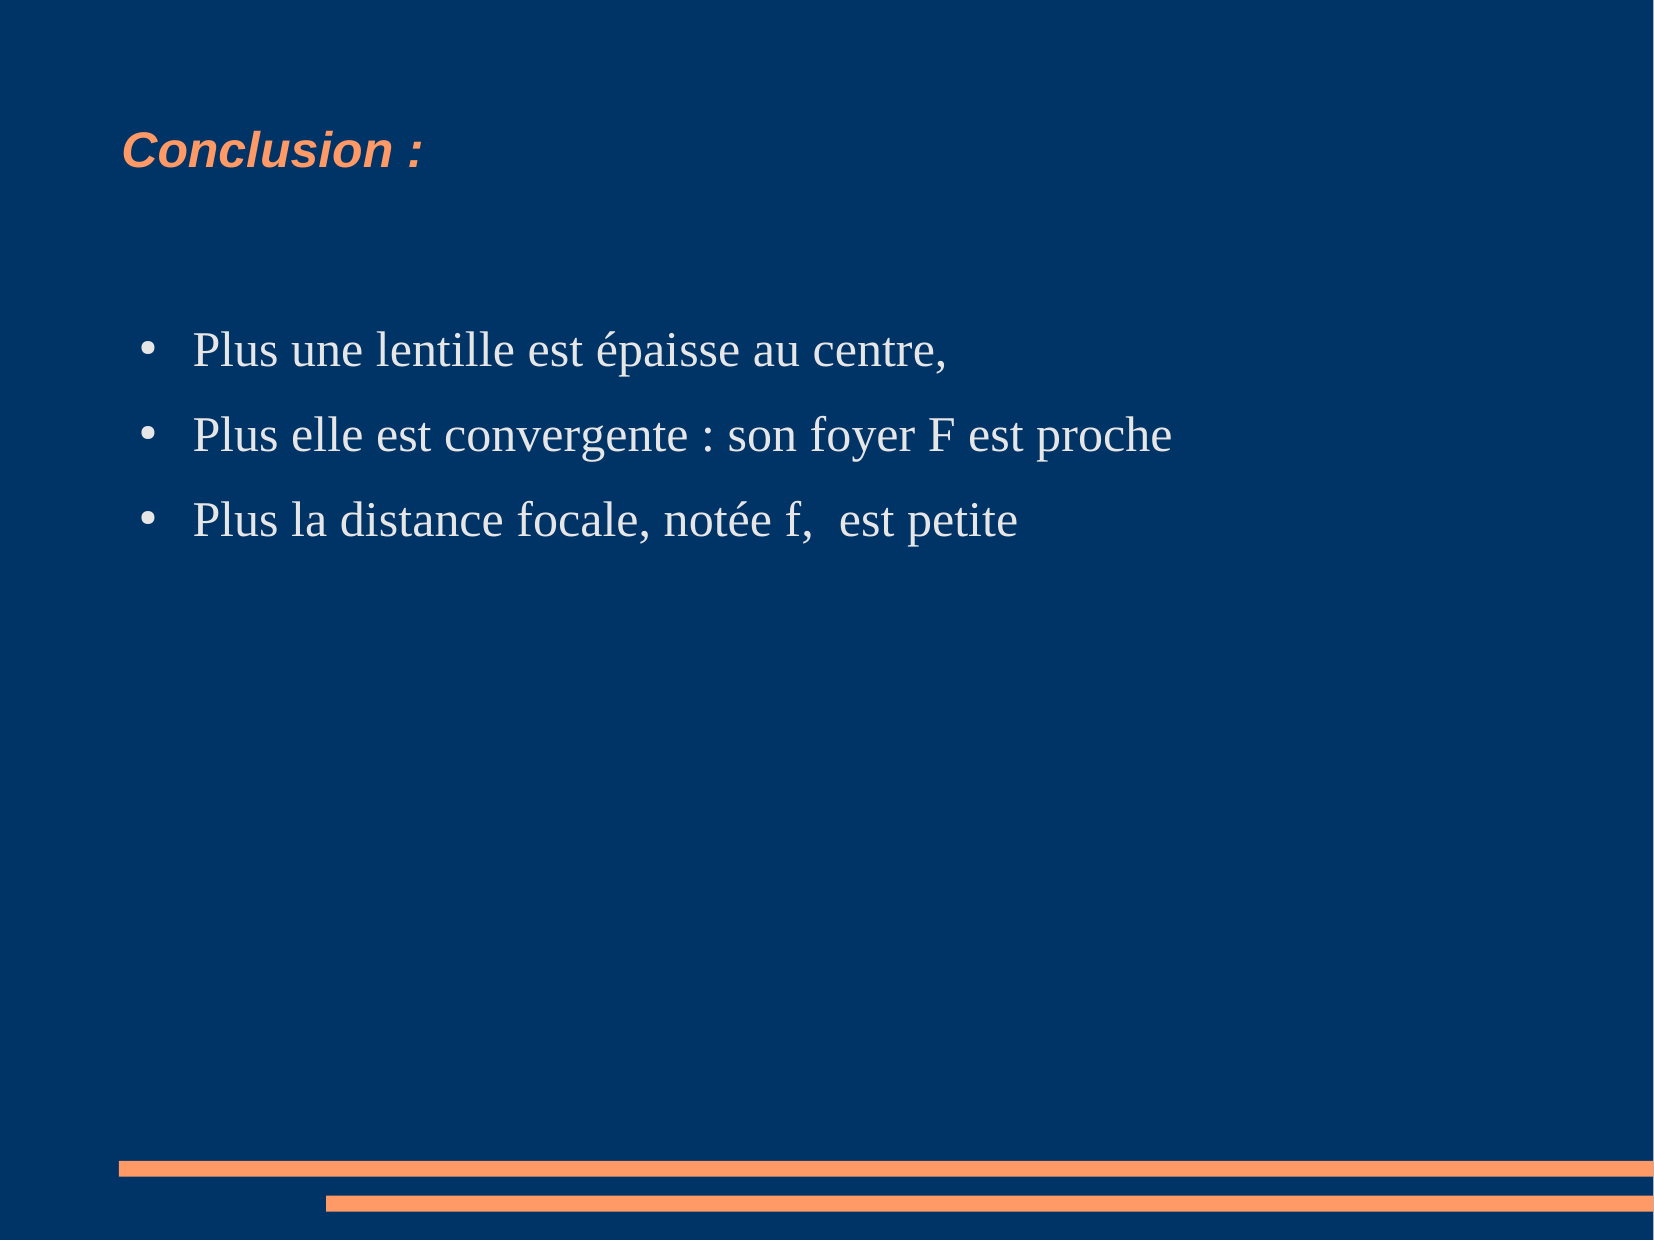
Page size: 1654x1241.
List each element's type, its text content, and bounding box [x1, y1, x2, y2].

title Conclusion : [121, 46, 1534, 254]
list Plus une lentille est épaisse au centre, Plus elle est convergente : son foyer F est proche Plus la distance focale, notée f, est petite [121, 322, 1561, 1132]
